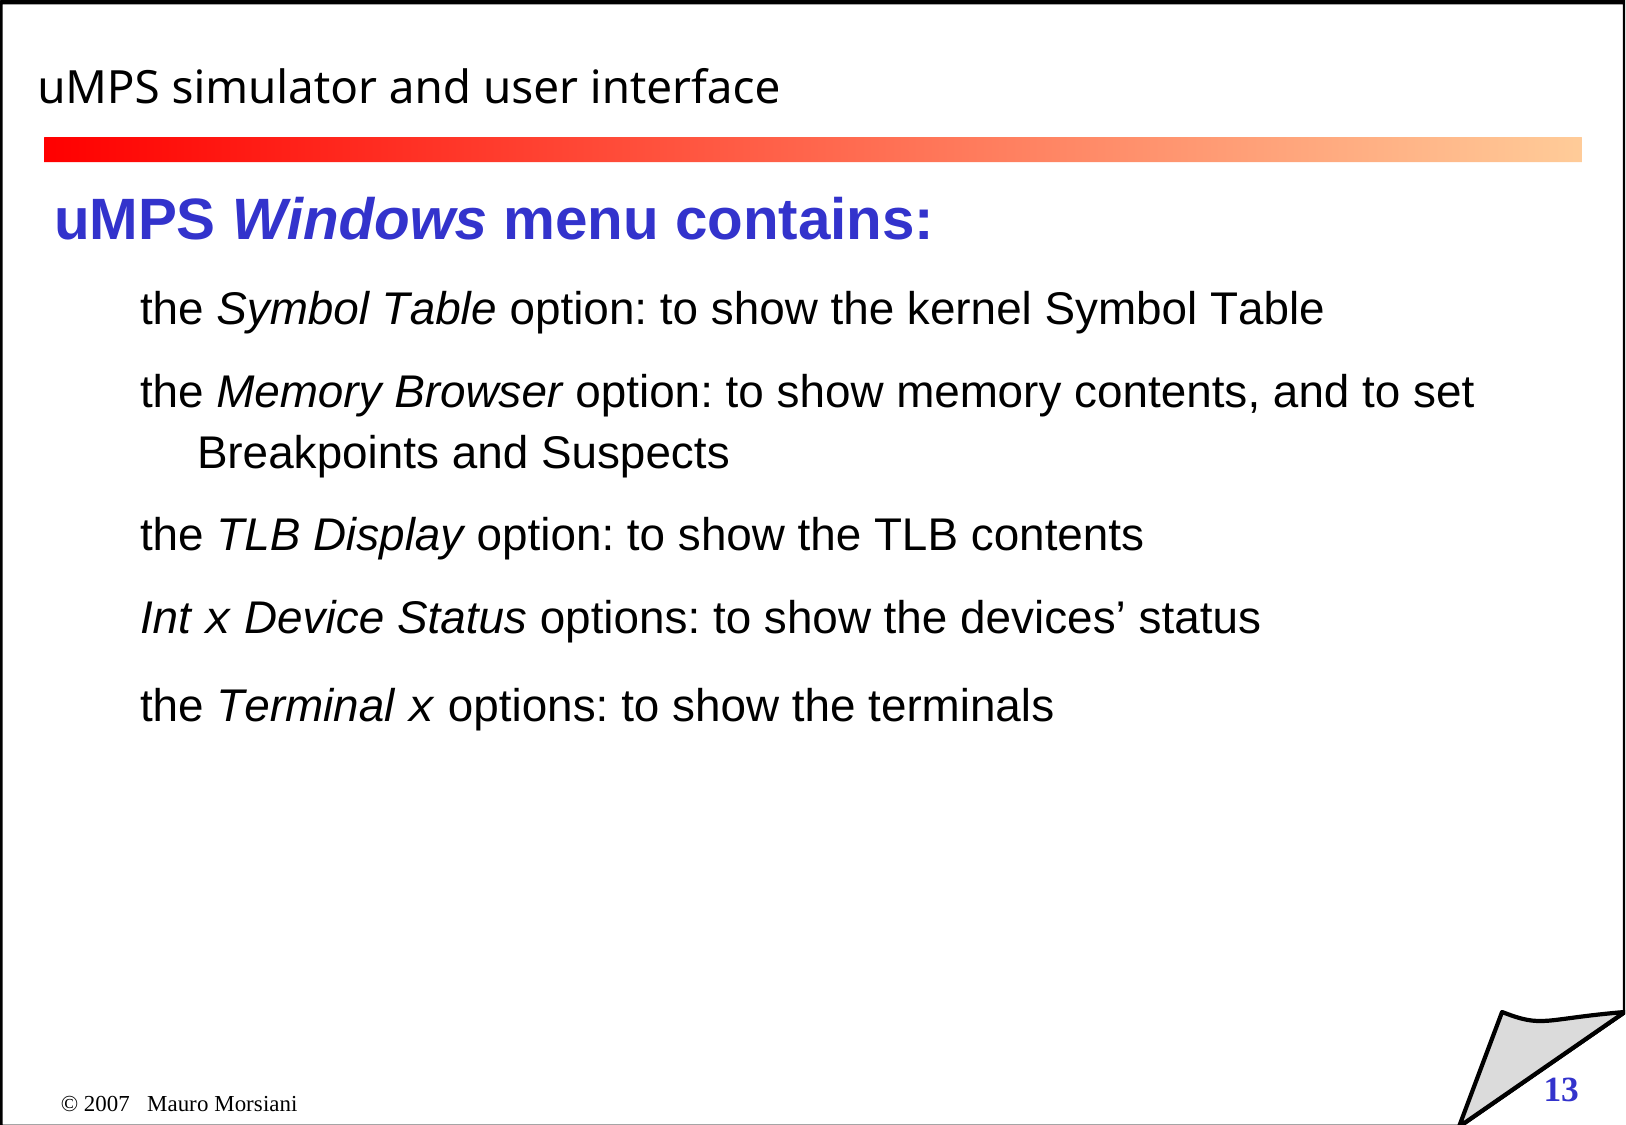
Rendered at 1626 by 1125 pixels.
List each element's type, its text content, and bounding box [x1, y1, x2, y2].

list uMPS Windows menu contains: the Symbol Table option: to show the kernel Symbol Table the Memory Browser option: to show memory contents, and to set Breakpoints and Suspects the TLB Display option: to show the TLB contents Int x Device Status options: to show the devices’ status the Terminal x options: to show the terminals [54, 187, 1571, 1124]
title uMPS simulator and user interface [37, 44, 1588, 131]
